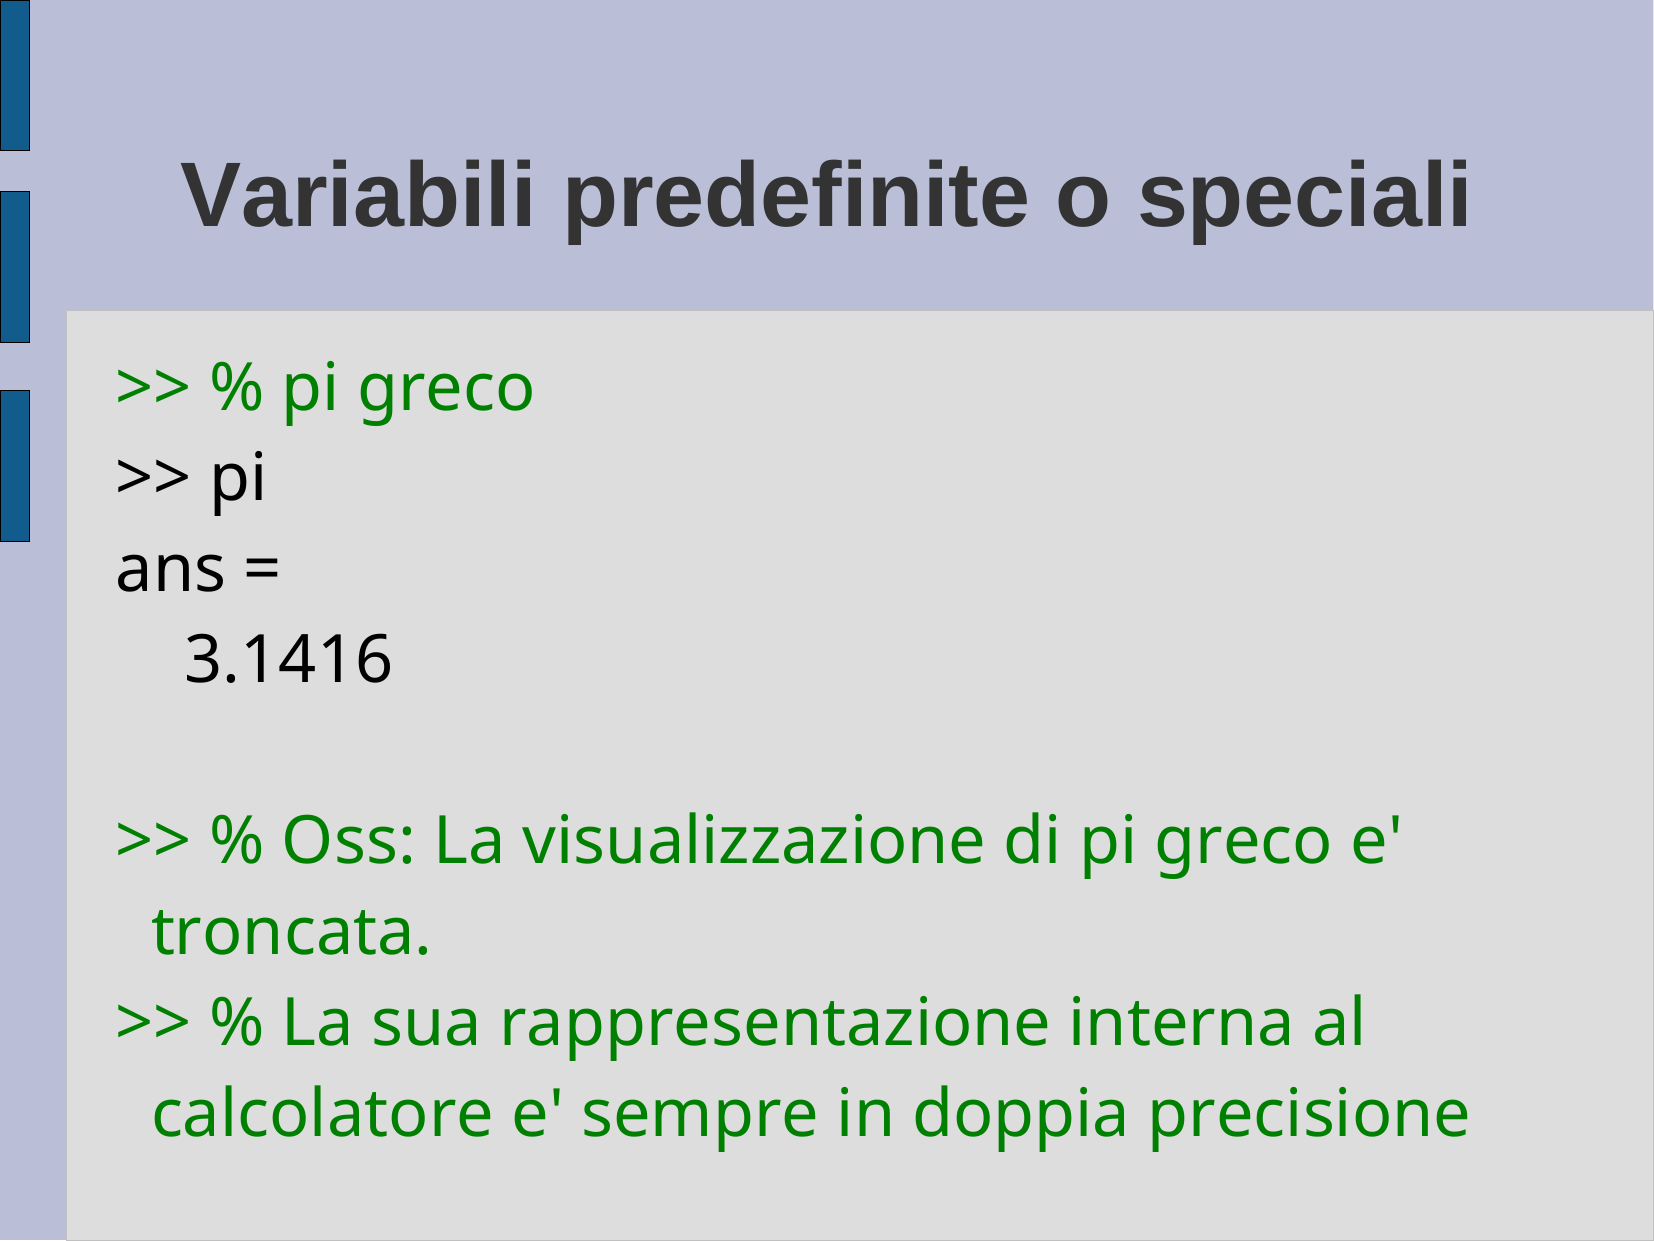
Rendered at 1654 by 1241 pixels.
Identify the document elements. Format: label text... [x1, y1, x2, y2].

title Variabili predefinite o speciali [121, 98, 1534, 291]
subtitle >> % pi greco >> pi ans = 3.1416 >> % Oss: La visualizzazione di pi greco e' troncata. >> % La sua rappresentazione interna al calcolatore e' sempre in doppia precisione [80, 363, 1625, 1131]
